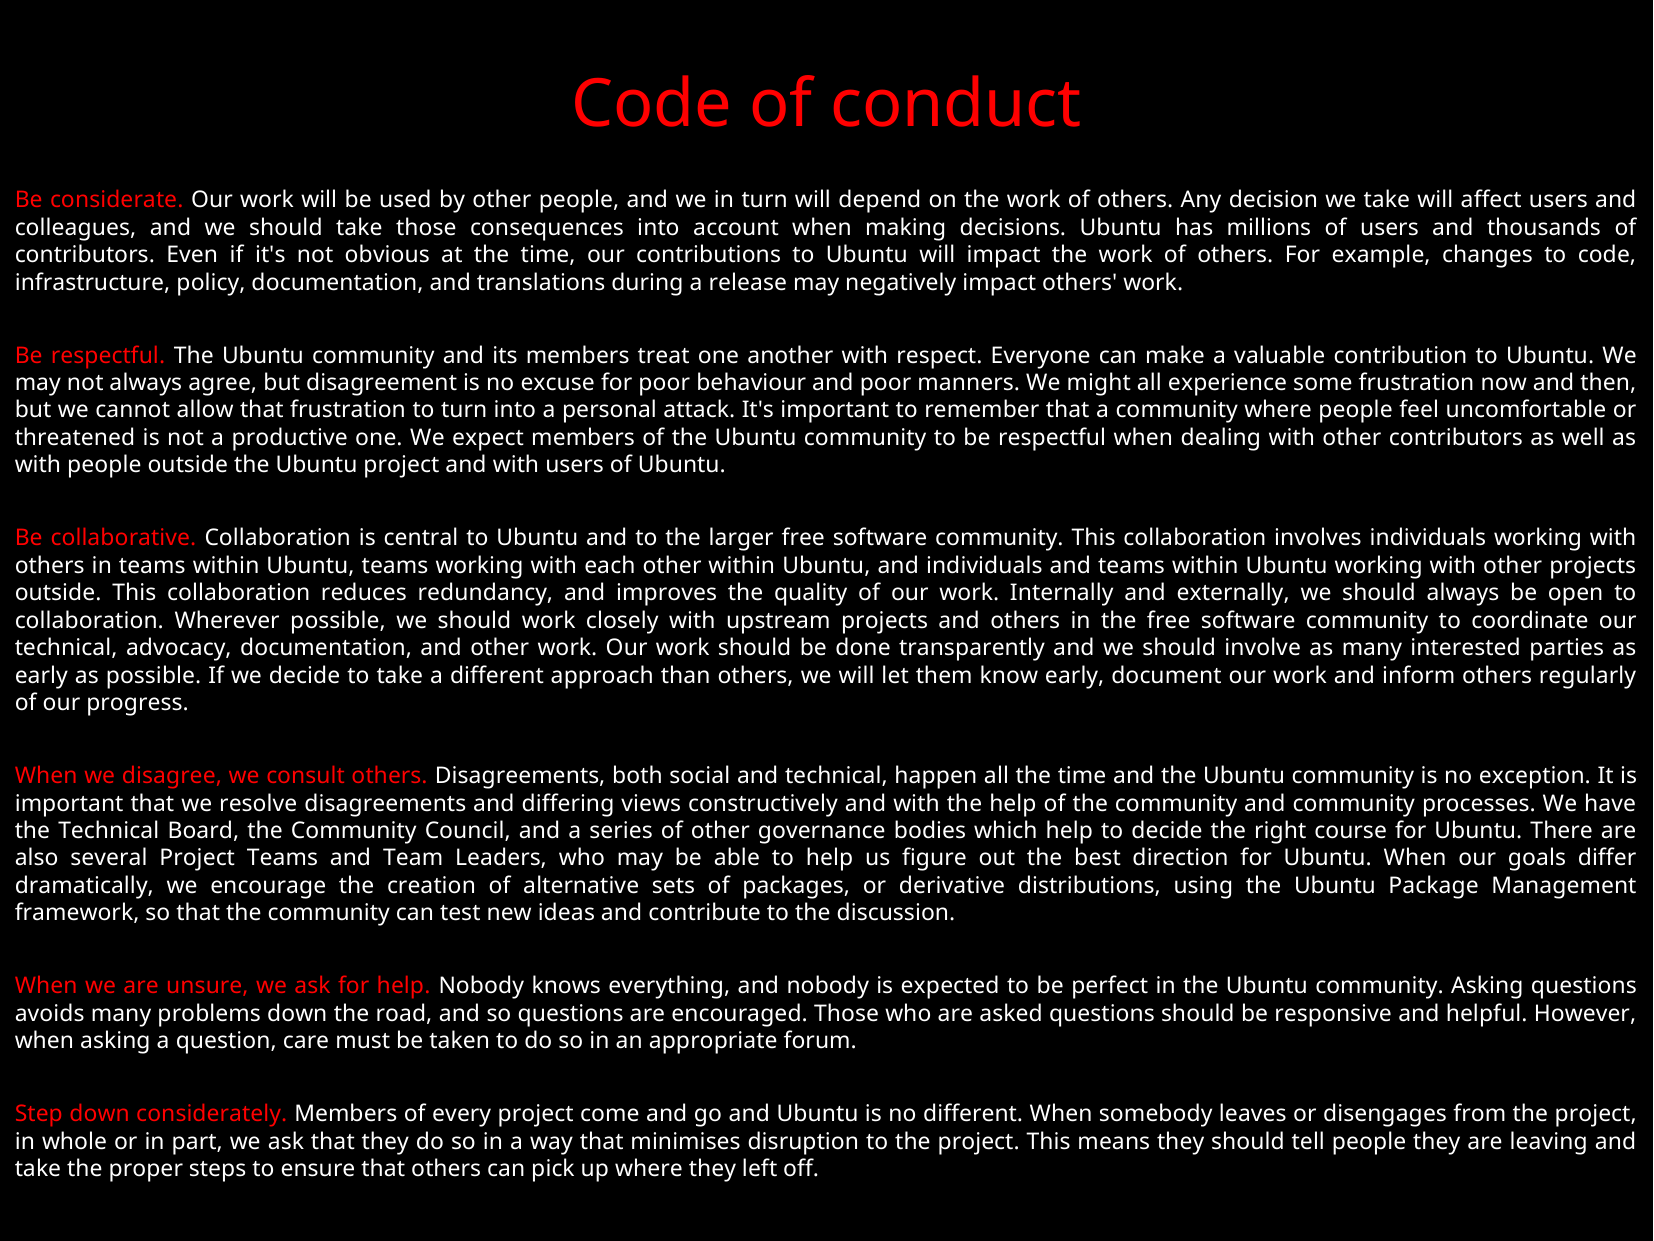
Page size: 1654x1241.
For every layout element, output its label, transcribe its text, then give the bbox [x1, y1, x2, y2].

text_box Code of conduct Be considerate. Our work will be used by other people, and we in turn will depend on the work of others. Any decision we take will affect users and colleagues, and we should take those consequences into account when making decisions. Ubuntu has millions of users and thousands of contributors. Even if it's not obvious at the time, our contributions to Ubuntu will impact the work of others. For example, changes to code, infrastructure, policy, documentation, and translations during a release may negatively impact others' work. Be respectful. The Ubuntu community and its members treat one another with respect. Everyone can make a valuable contribution to Ubuntu. We may not always agree, but disagreement is no excuse for poor behaviour and poor manners. We might all experience some frustration now and then, but we cannot allow that frustration to turn into a personal attack. It's important to remember that a community where people feel uncomfortable or threatened is not a productive one. We expect members of the Ubuntu community to be respectful when dealing with other contributors as well as with people outside the Ubuntu project and with users of Ubuntu. Be collaborative. Collaboration is central to Ubuntu and to the larger free software community. This collaboration involves individuals working with others in teams within Ubuntu, teams working with each other within Ubuntu, and individuals and teams within Ubuntu working with other projects outside. This collaboration reduces redundancy, and improves the quality of our work. Internally and externally, we should always be open to collaboration. Wherever possible, we should work closely with upstream projects and others in the free software community to coordinate our technical, advocacy, documentation, and other work. Our work should be done transparently and we should involve as many interested parties as early as possible. If we decide to take a different approach than others, we will let them know early, document our work and inform others regularly of our progress. When we disagree, we consult others. Disagreements, both social and technical, happen all the time and the Ubuntu community is no exception. It is important that we resolve disagreements and differing views constructively and with the help of the community and community processes. We have the Technical Board, the Community Council, and a series of other governance bodies which help to decide the right course for Ubuntu. There are also several Project Teams and Team Leaders, who may be able to help us figure out the best direction for Ubuntu. When our goals differ dramatically, we encourage the creation of alternative sets of packages, or derivative distributions, using the Ubuntu Package Management framework, so that the community can test new ideas and contribute to the discussion. When we are unsure, we ask for help. Nobody knows everything, and nobody is expected to be perfect in the Ubuntu community. Asking questions avoids many problems down the road, and so questions are encouraged. Those who are asked questions should be responsive and helpful. However, when asking a question, care must be taken to do so in an appropriate forum. Step down considerately. Members of every project come and go and Ubuntu is no different. When somebody leaves or disengages from the project, in whole or in part, we ask that they do so in a way that minimises disruption to the project. This means they should tell people they are leaving and take the proper steps to ensure that others can pick up where they left off. [0, 0, 1653, 1241]
